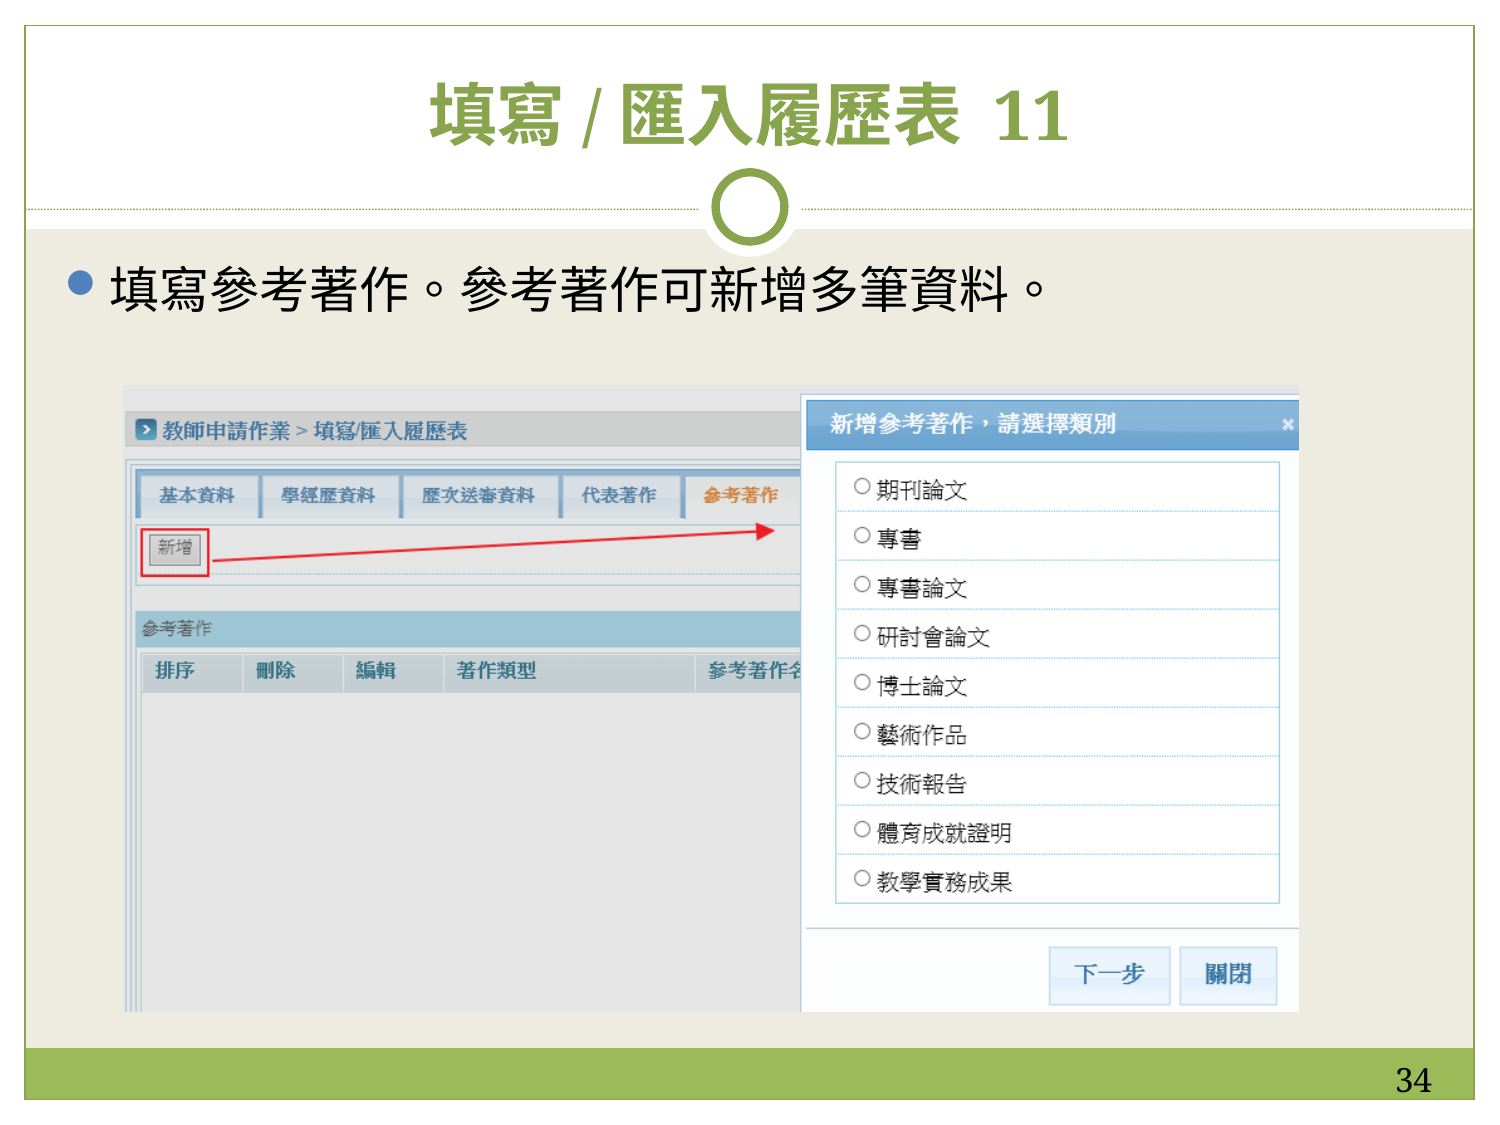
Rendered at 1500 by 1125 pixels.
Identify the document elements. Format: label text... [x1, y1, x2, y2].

list 填寫參考著作。參考著作可新增多筆資料。 [49, 250, 1445, 1001]
title 填寫/匯入履歷表 11 [49, 37, 1450, 162]
picture [123, 385, 1299, 1012]
text_box [1376, 1045, 1452, 1118]
